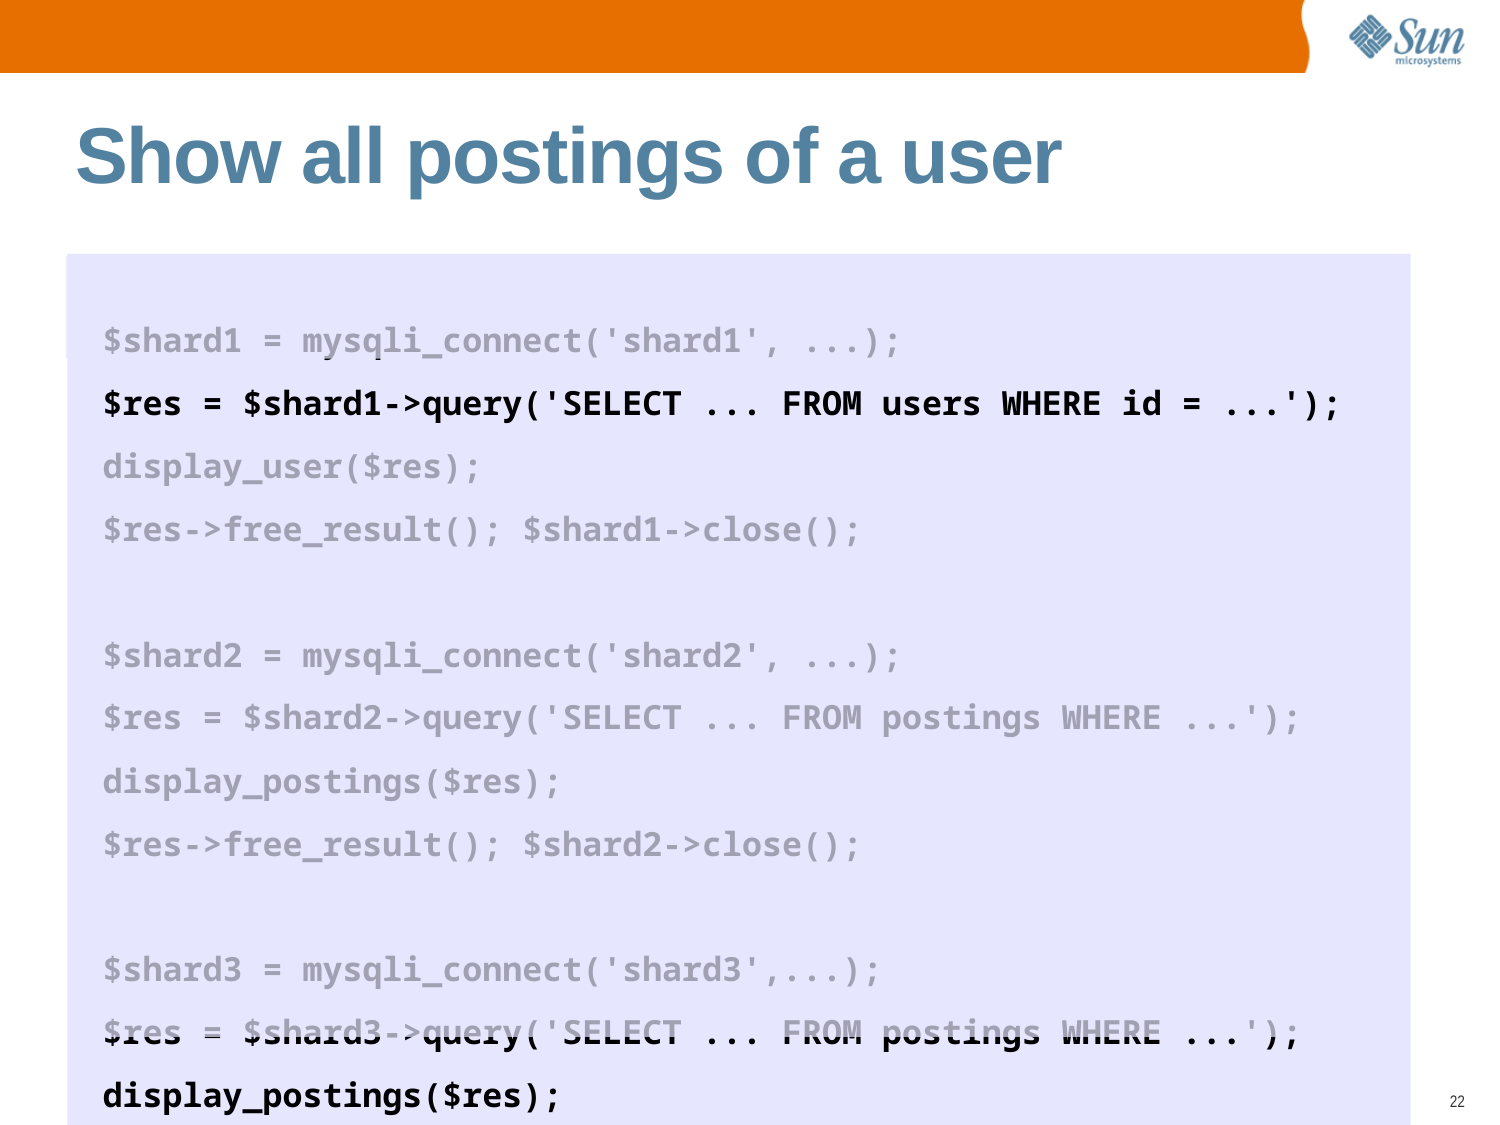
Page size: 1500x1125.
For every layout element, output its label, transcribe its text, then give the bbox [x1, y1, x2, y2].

text_box [69, 449, 1410, 1037]
picture [0, 0, 1500, 73]
title Show all postings of a user [75, 119, 1437, 224]
text_box $shard1 = mysqli_connect('shard1', ...); $res = $shard1->query('SELECT ... FROM users WHERE id = ...'); display_user($res); $res->free_result(); $shard1->close(); $shard2 = mysqli_connect('shard2', ...); $res = $shard2->query('SELECT ... FROM postings WHERE ...'); display_postings($res); $res->free_result(); $shard2->close(); $shard3 = mysqli_connect('shard3',...); $res = $shard3->query('SELECT ... FROM postings WHERE ...'); display_postings($res); $res->free_result(); $shard3->close(); [67, 253, 1411, 1049]
text_box [65, 255, 1410, 359]
